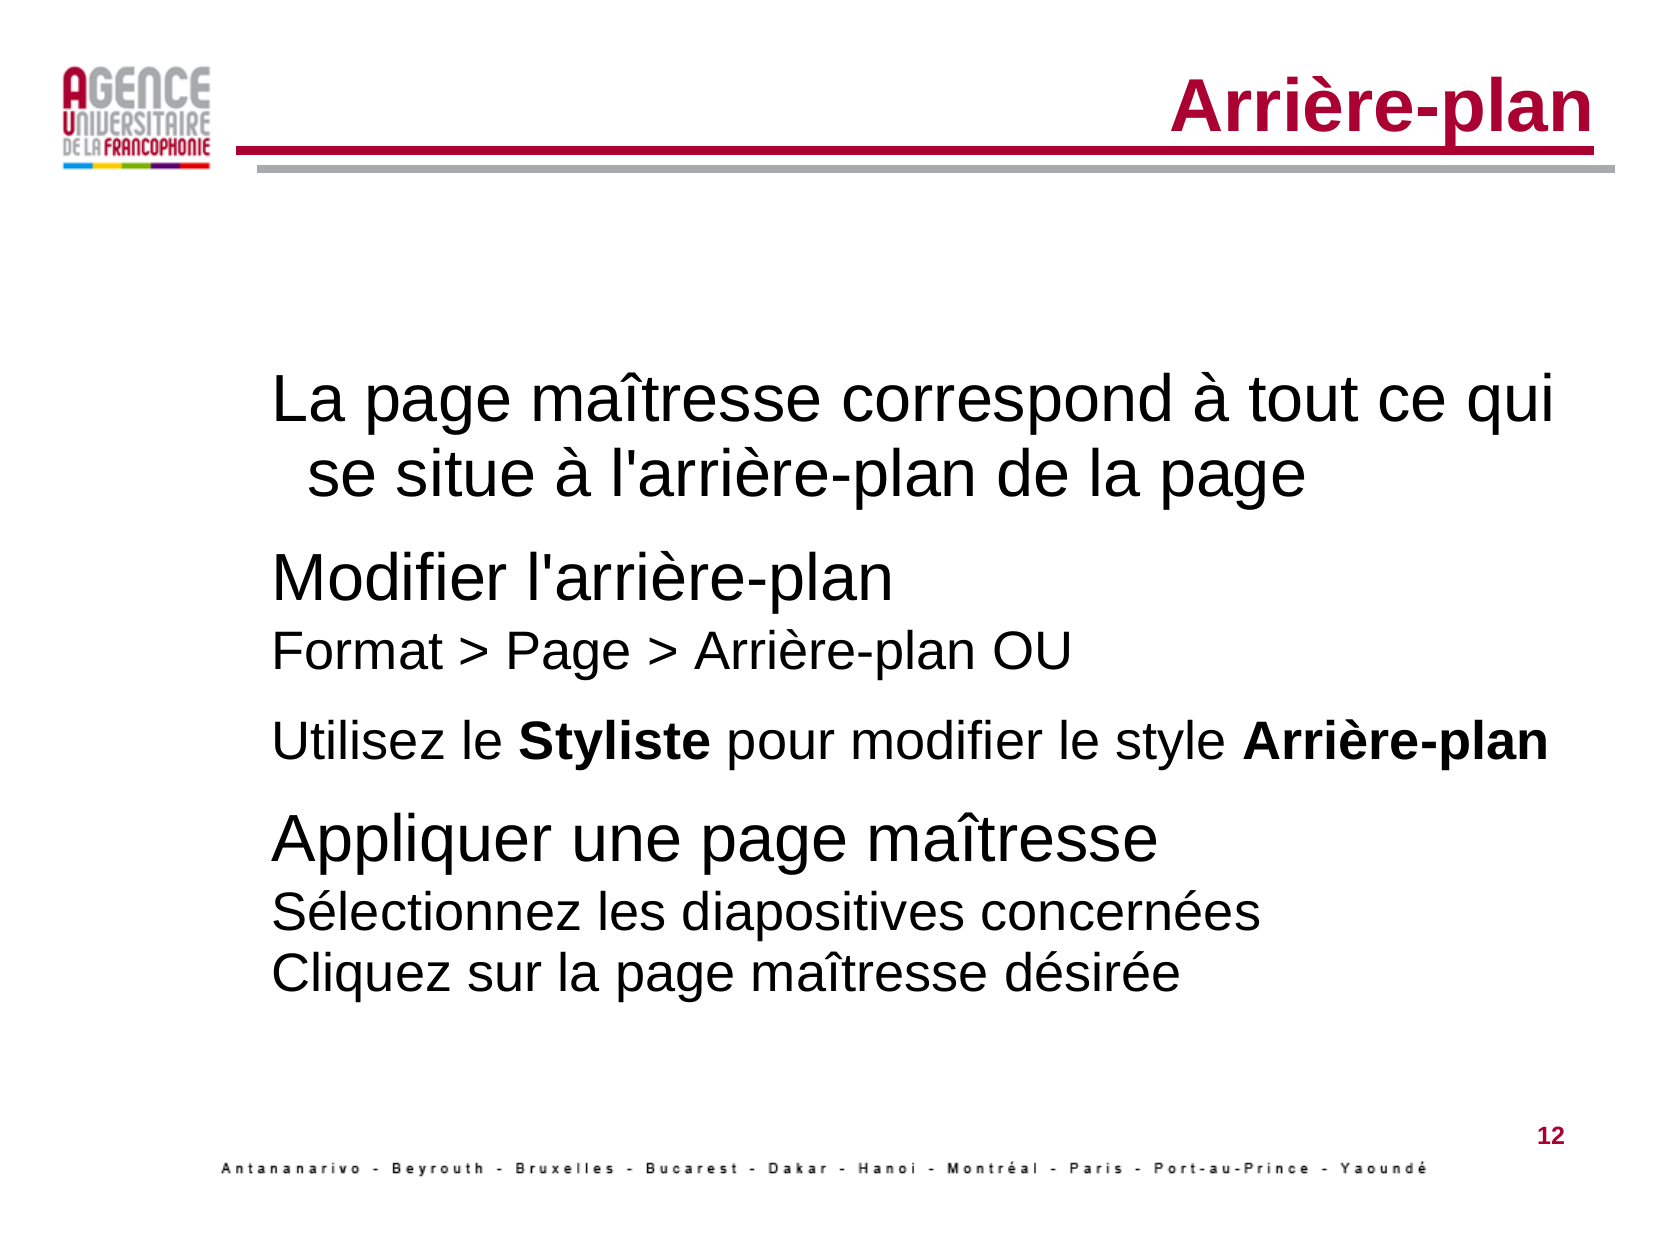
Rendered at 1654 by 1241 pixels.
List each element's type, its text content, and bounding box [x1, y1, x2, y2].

title Arrière-plan [236, 59, 1595, 151]
picture [29, 29, 1625, 1241]
subtitle La page maîtresse correspond à tout ce qui se situe à l'arrière-plan de la page Modifier l'arrière-plan Format > Page > Arrière-plan OU Utilisez le Styliste pour modifier le style Arrière-plan Appliquer une page maîtresse Sélectionnez les diapositives concernées Cliquez sur la page maîtresse désirée [236, 241, 1595, 1123]
